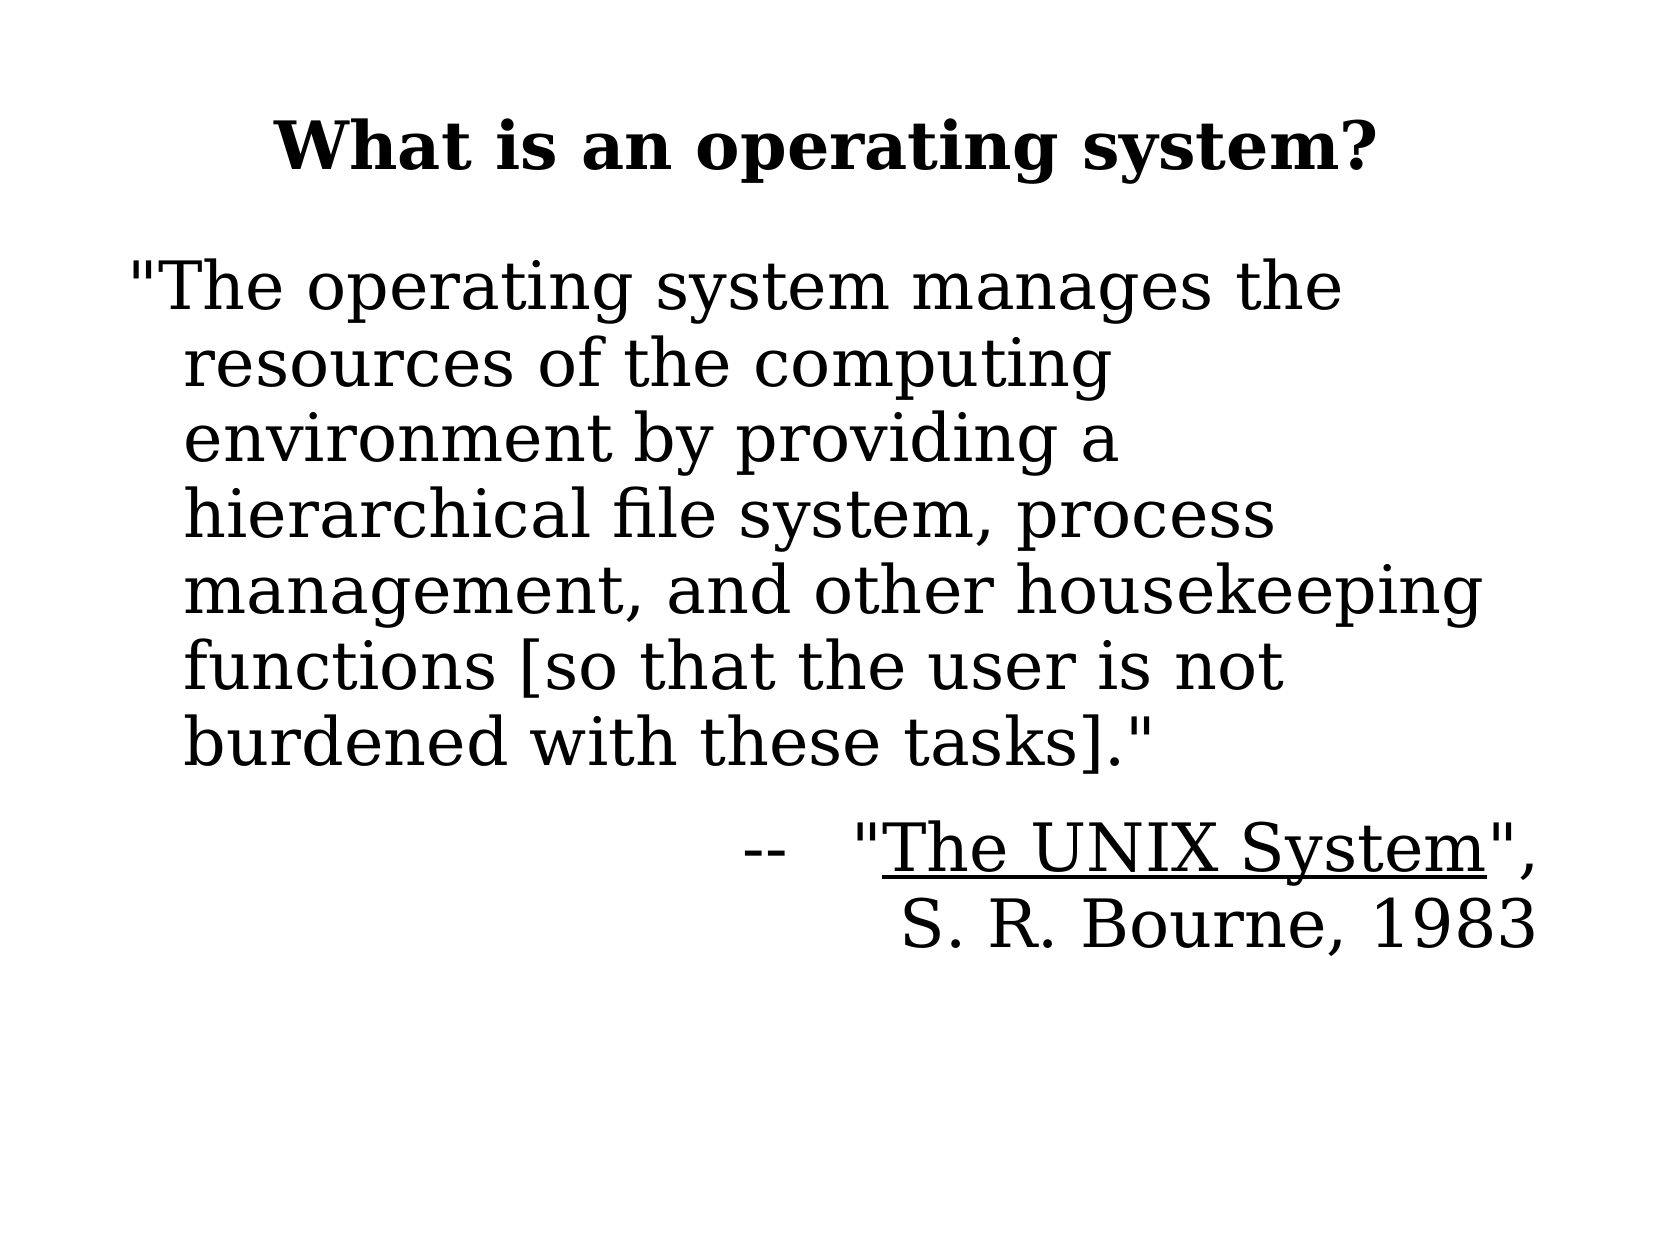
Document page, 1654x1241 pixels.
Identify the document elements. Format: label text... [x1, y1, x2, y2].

title What is an operating system? [121, 102, 1534, 188]
list "The operating system manages the resources of the computing environment by providing a hierarchical file system, process management, and other housekeeping functions [so that the user is not burdened with these tasks]." -- "The UNIX System", S. R. Bourne, 1983 [127, 246, 1540, 1063]
